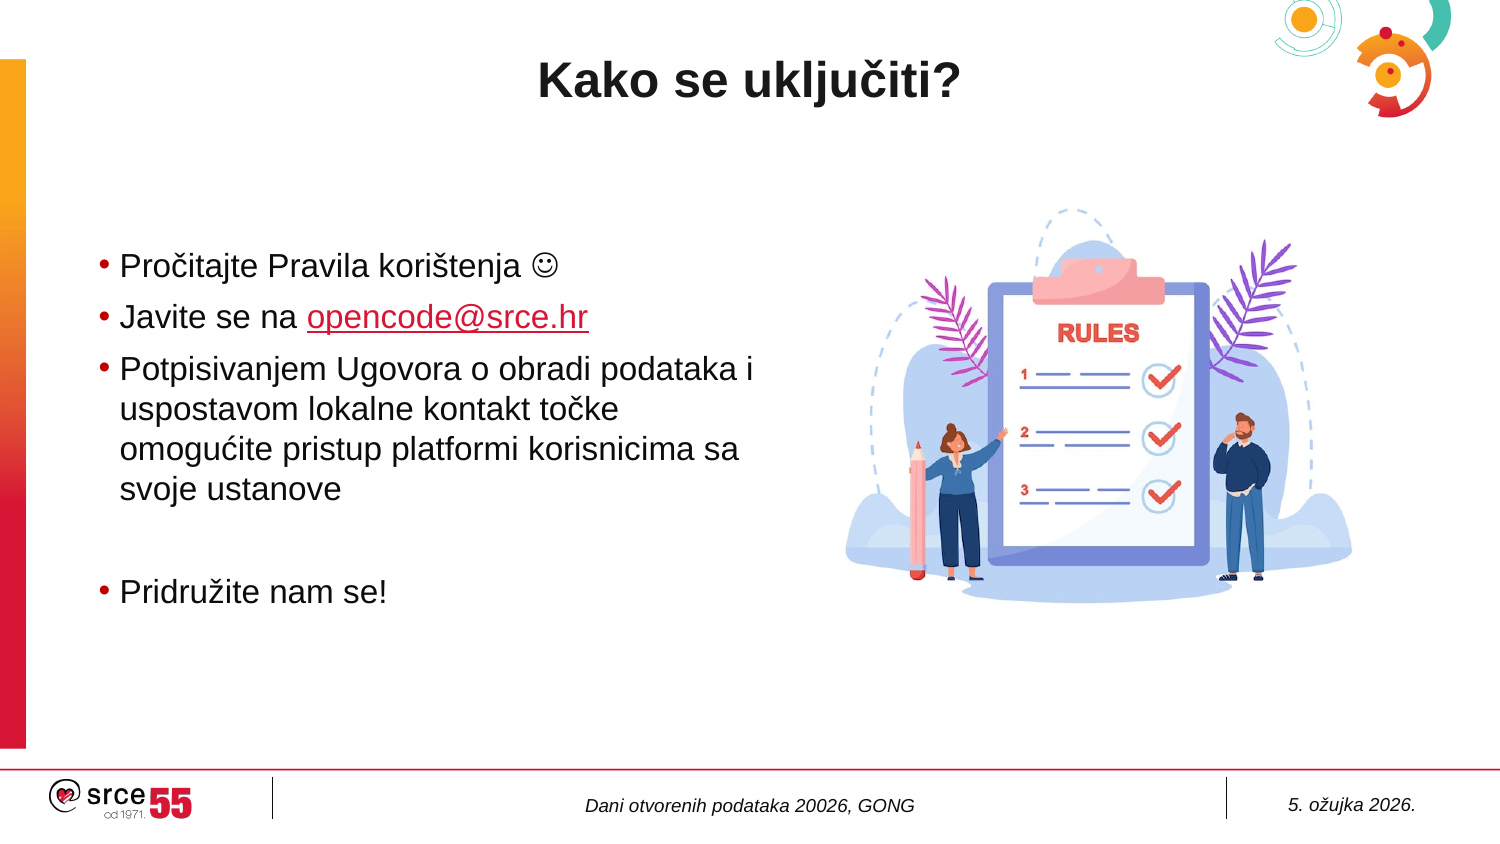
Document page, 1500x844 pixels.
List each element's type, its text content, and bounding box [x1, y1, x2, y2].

picture [0, 0, 1500, 844]
slide_number 5. ožujka 2026. [1254, 781, 1451, 827]
list Pročitajte Pravila korištenja  Javite se na opencode@srce.hr Potpisivanjem Ugovora o obradi podataka i uspostavom lokalne kontakt točke omogućite pristup platformi korisnicima sa svoje ustanove Pridružite nam se! [83, 236, 780, 681]
footer Dani otvorenih podataka 20026, GONG [338, 782, 1162, 828]
title Kako se uključiti? [103, 0, 1397, 163]
